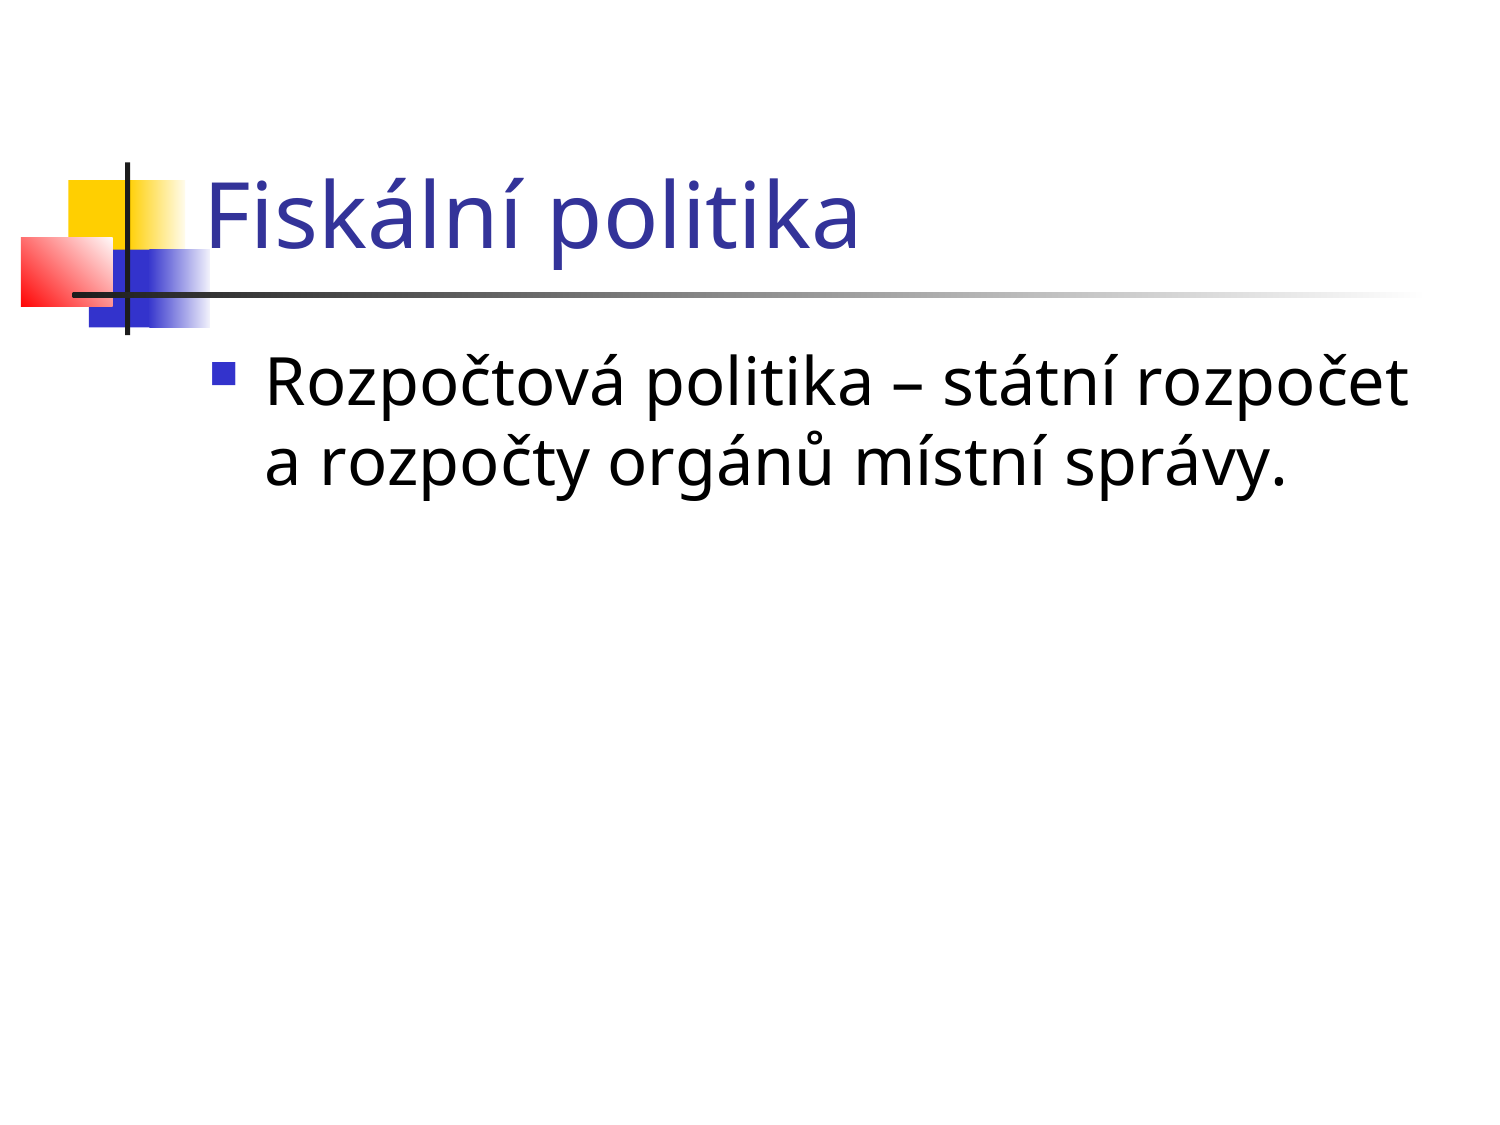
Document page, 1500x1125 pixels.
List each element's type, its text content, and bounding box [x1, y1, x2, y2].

list Rozpočtová politika – státní rozpočet a rozpočty orgánů místní správy. [193, 331, 1469, 1007]
title Fiskální politika [188, 35, 1468, 276]
